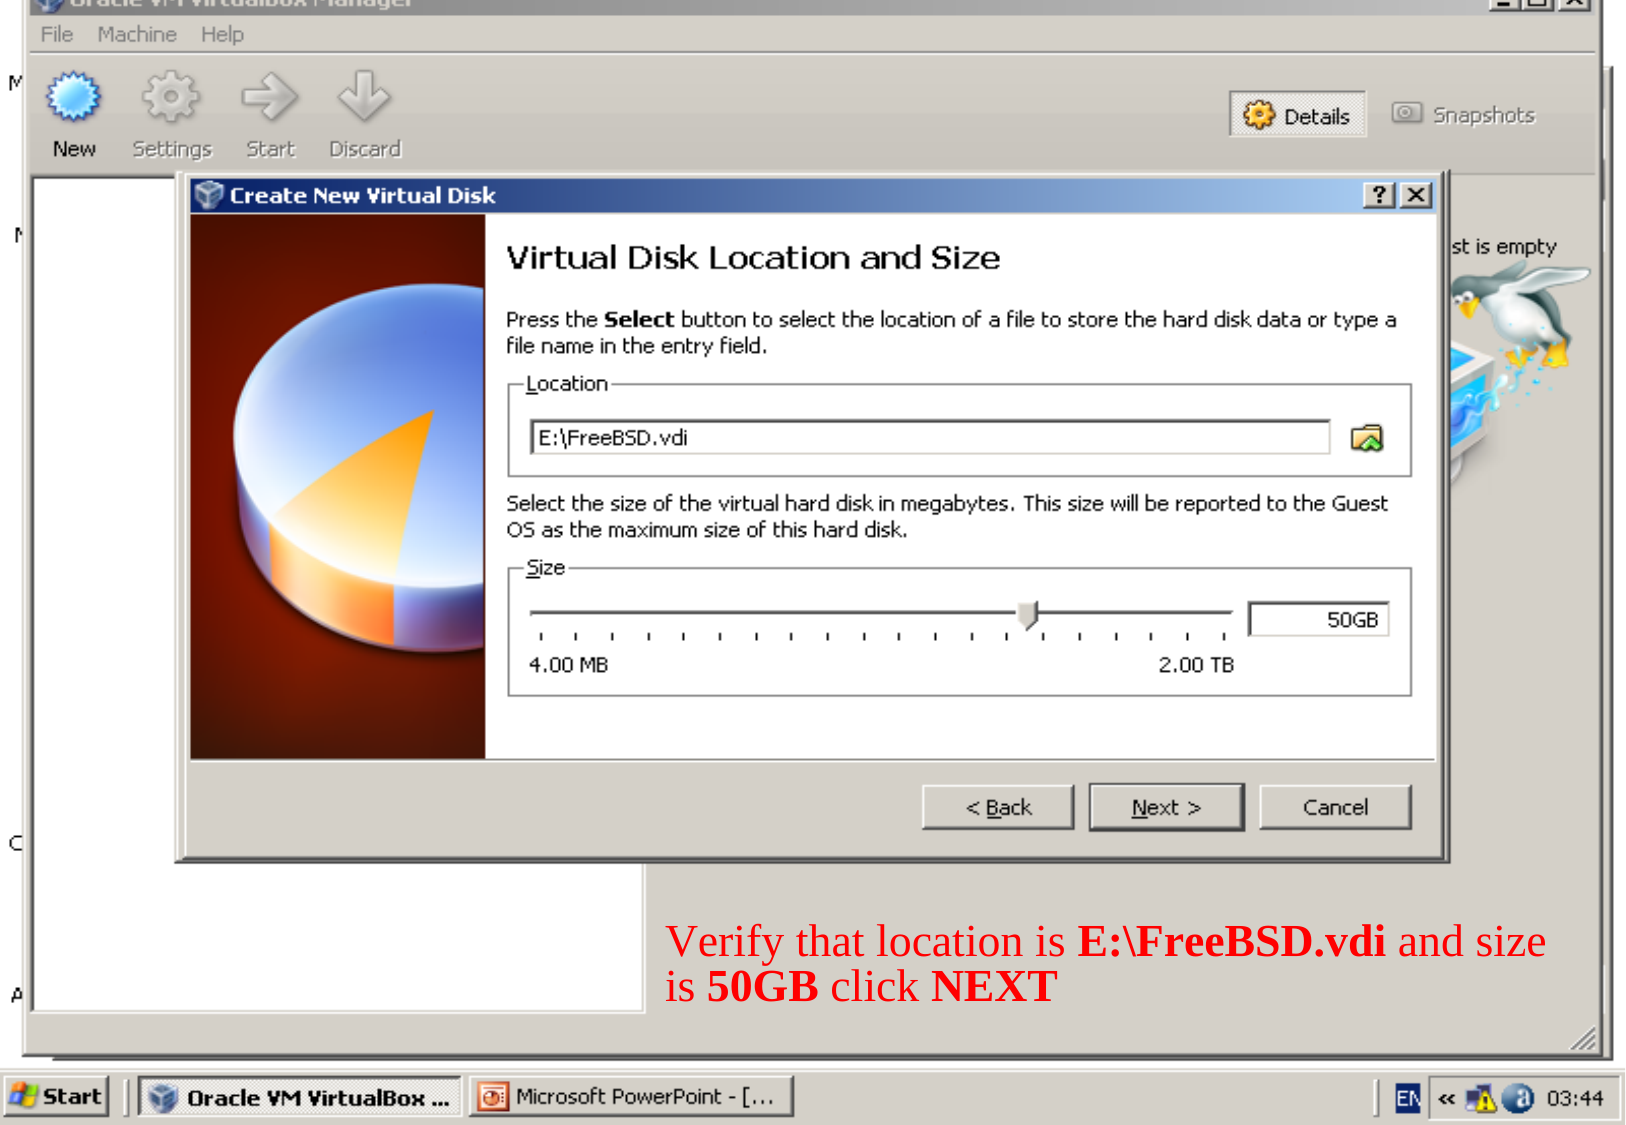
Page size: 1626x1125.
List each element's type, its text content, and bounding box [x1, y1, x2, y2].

picture [0, 0, 1626, 1125]
text_box Verify that location is E:\FreeBSD.vdi and size is 50GB click NEXT [650, 912, 1601, 1019]
